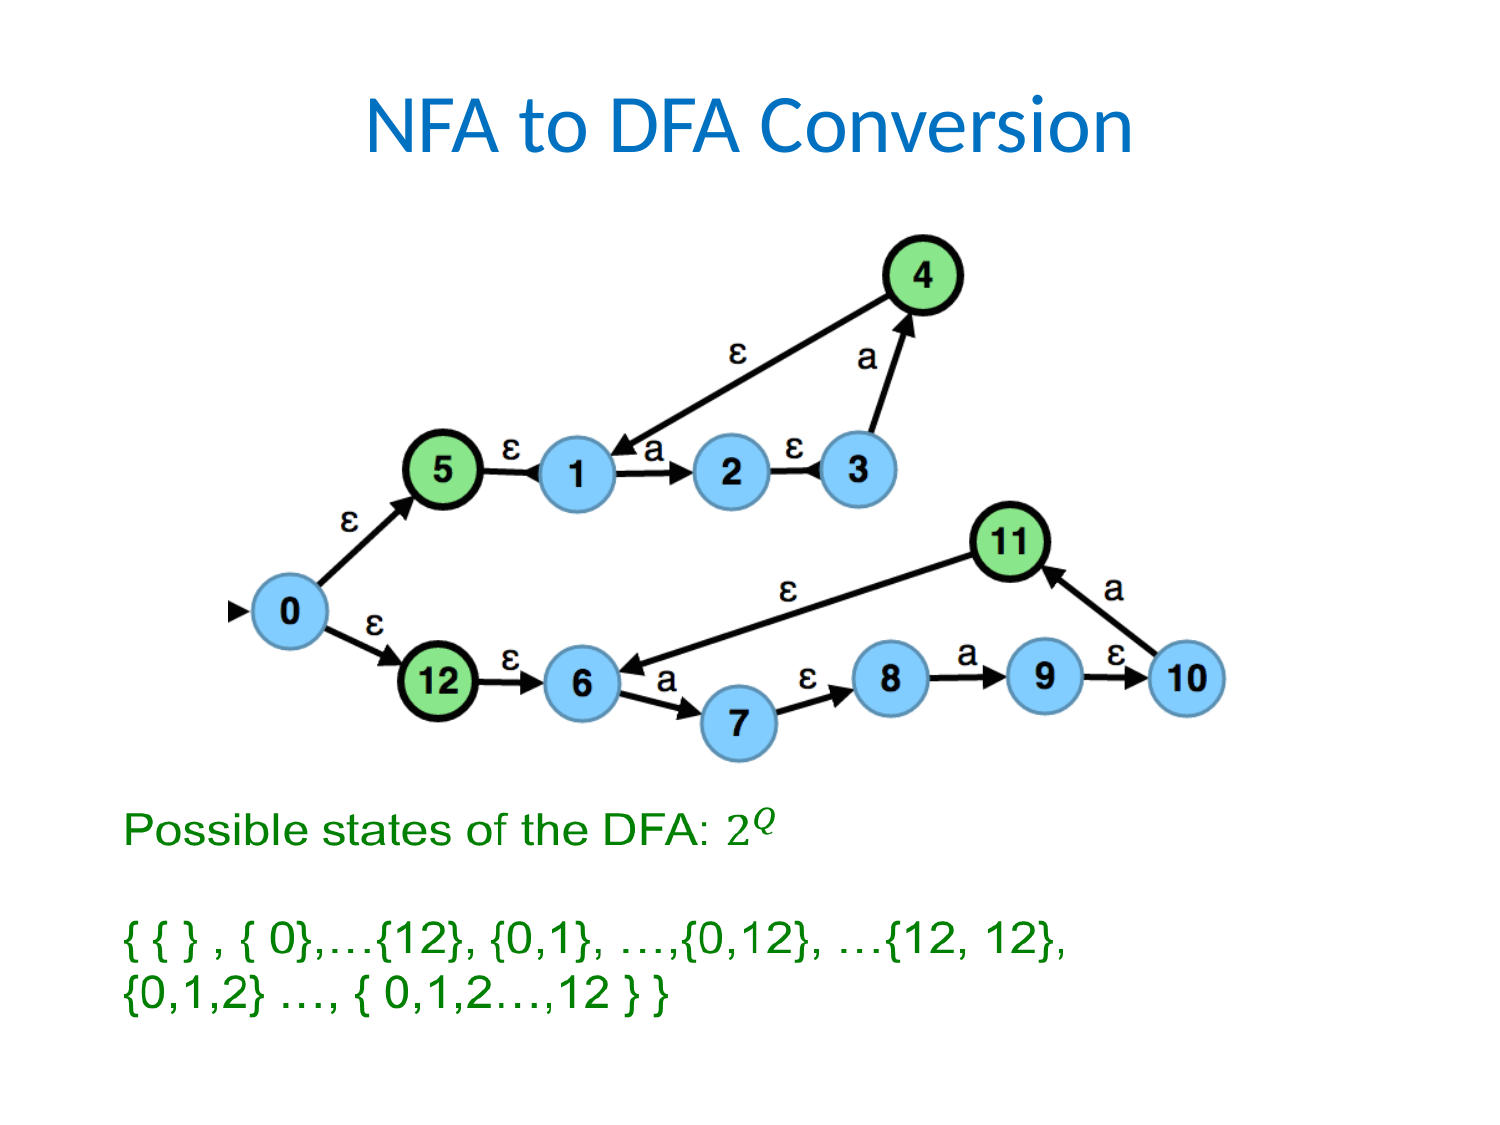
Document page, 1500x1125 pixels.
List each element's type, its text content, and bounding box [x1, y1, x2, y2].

picture [228, 212, 1233, 771]
title NFA to DFA Conversion [75, 25, 1425, 213]
text_box [92, 787, 1110, 1046]
